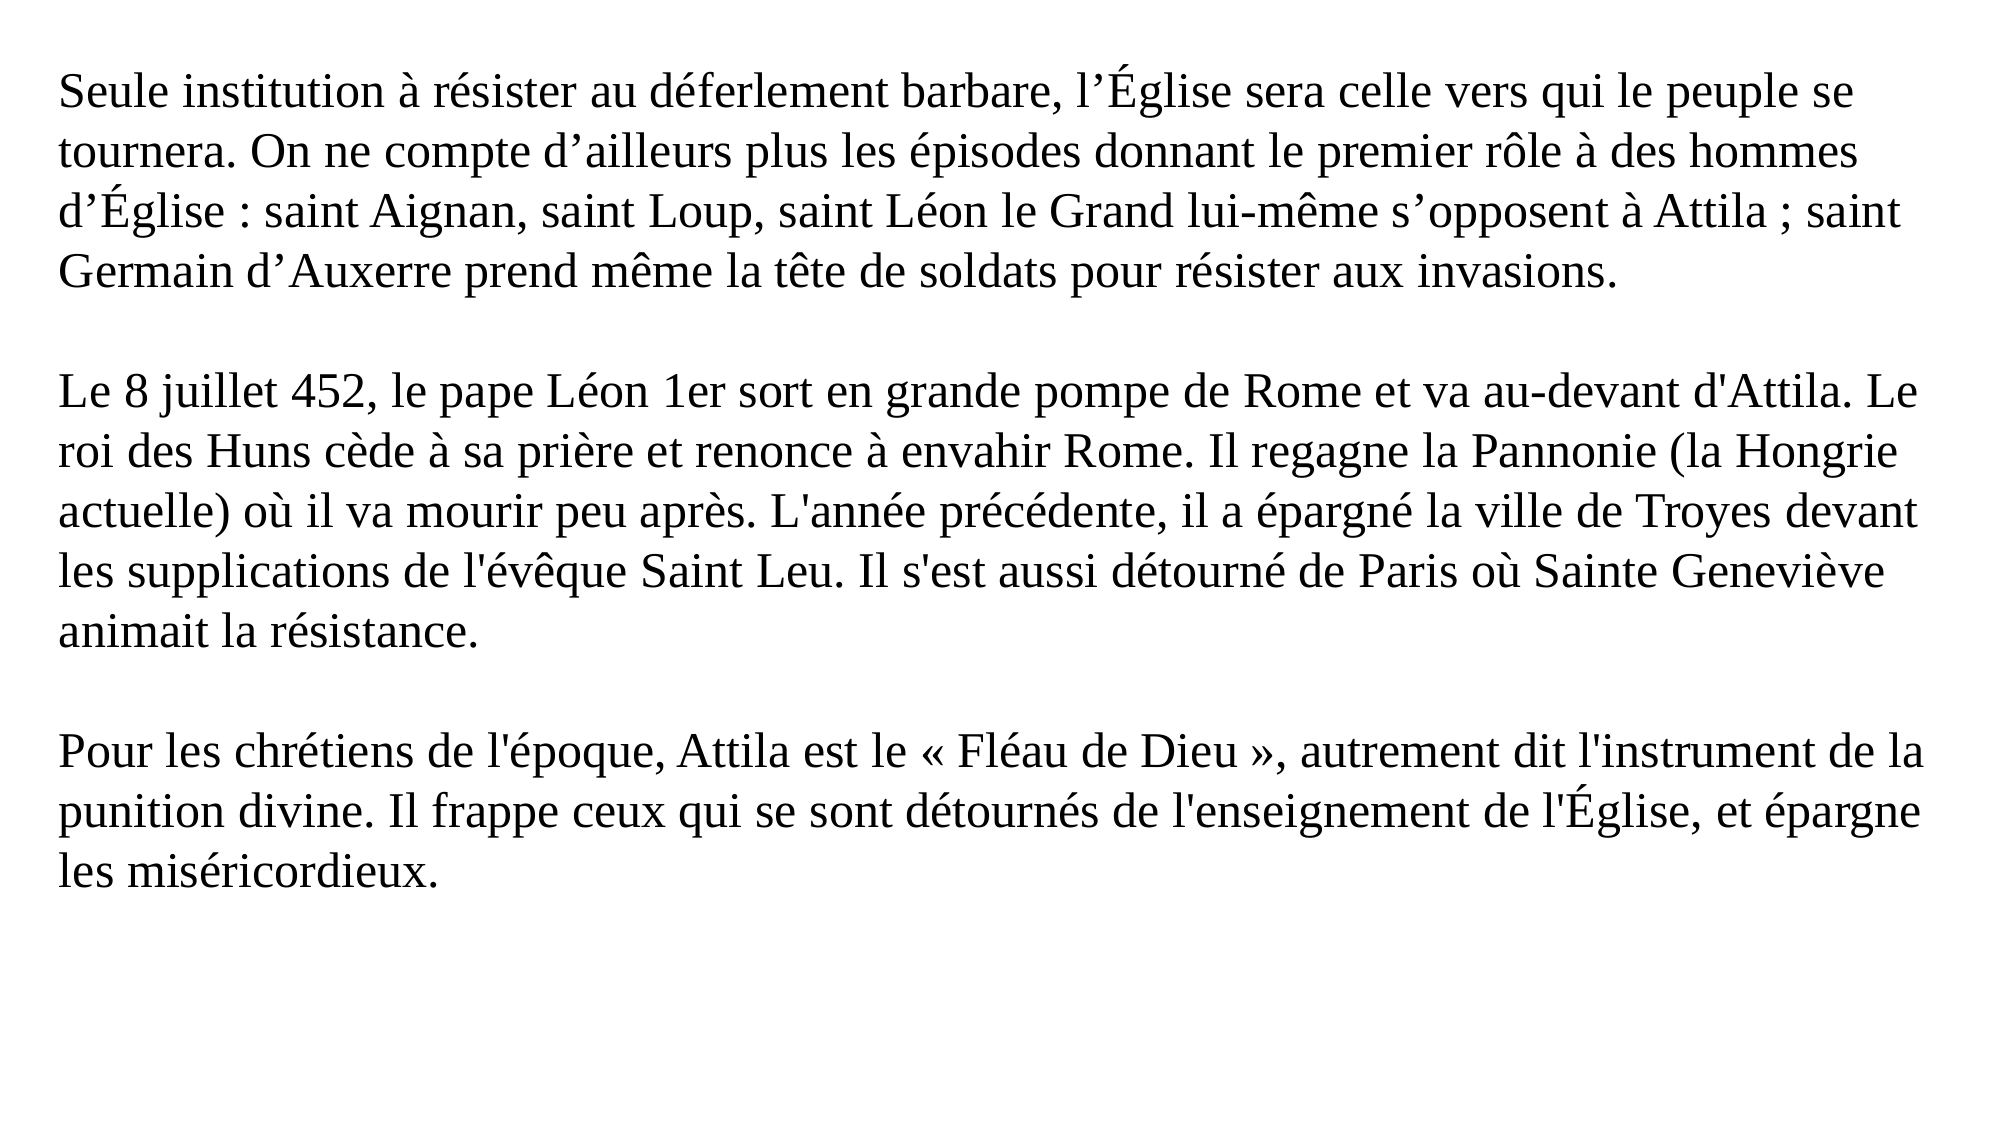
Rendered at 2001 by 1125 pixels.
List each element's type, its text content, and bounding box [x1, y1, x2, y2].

text_box Seule institution à résister au déferlement barbare, l’Église sera celle vers qui le peuple se tournera. On ne compte d’ailleurs plus les épisodes donnant le premier rôle à des hommes d’Église : saint Aignan, saint Loup, saint Léon le Grand lui-même s’opposent à Attila ; saint Germain d’Auxerre prend même la tête de soldats pour résister aux invasions. Le 8 juillet 452, le pape Léon 1er sort en grande pompe de Rome et va au-devant d'Attila. Le roi des Huns cède à sa prière et renonce à envahir Rome. Il regagne la Pannonie (la Hongrie actuelle) où il va mourir peu après. L'année précédente, il a épargné la ville de Troyes devant les supplications de l'évêque Saint Leu. Il s'est aussi détourné de Paris où Sainte Geneviève animait la résistance. Pour les chrétiens de l'époque, Attila est le « Fléau de Dieu », autrement dit l'instrument de la punition divine. Il frappe ceux qui se sont détournés de l'enseignement de l'Église, et épargne les miséricordieux. [43, 50, 2000, 914]
